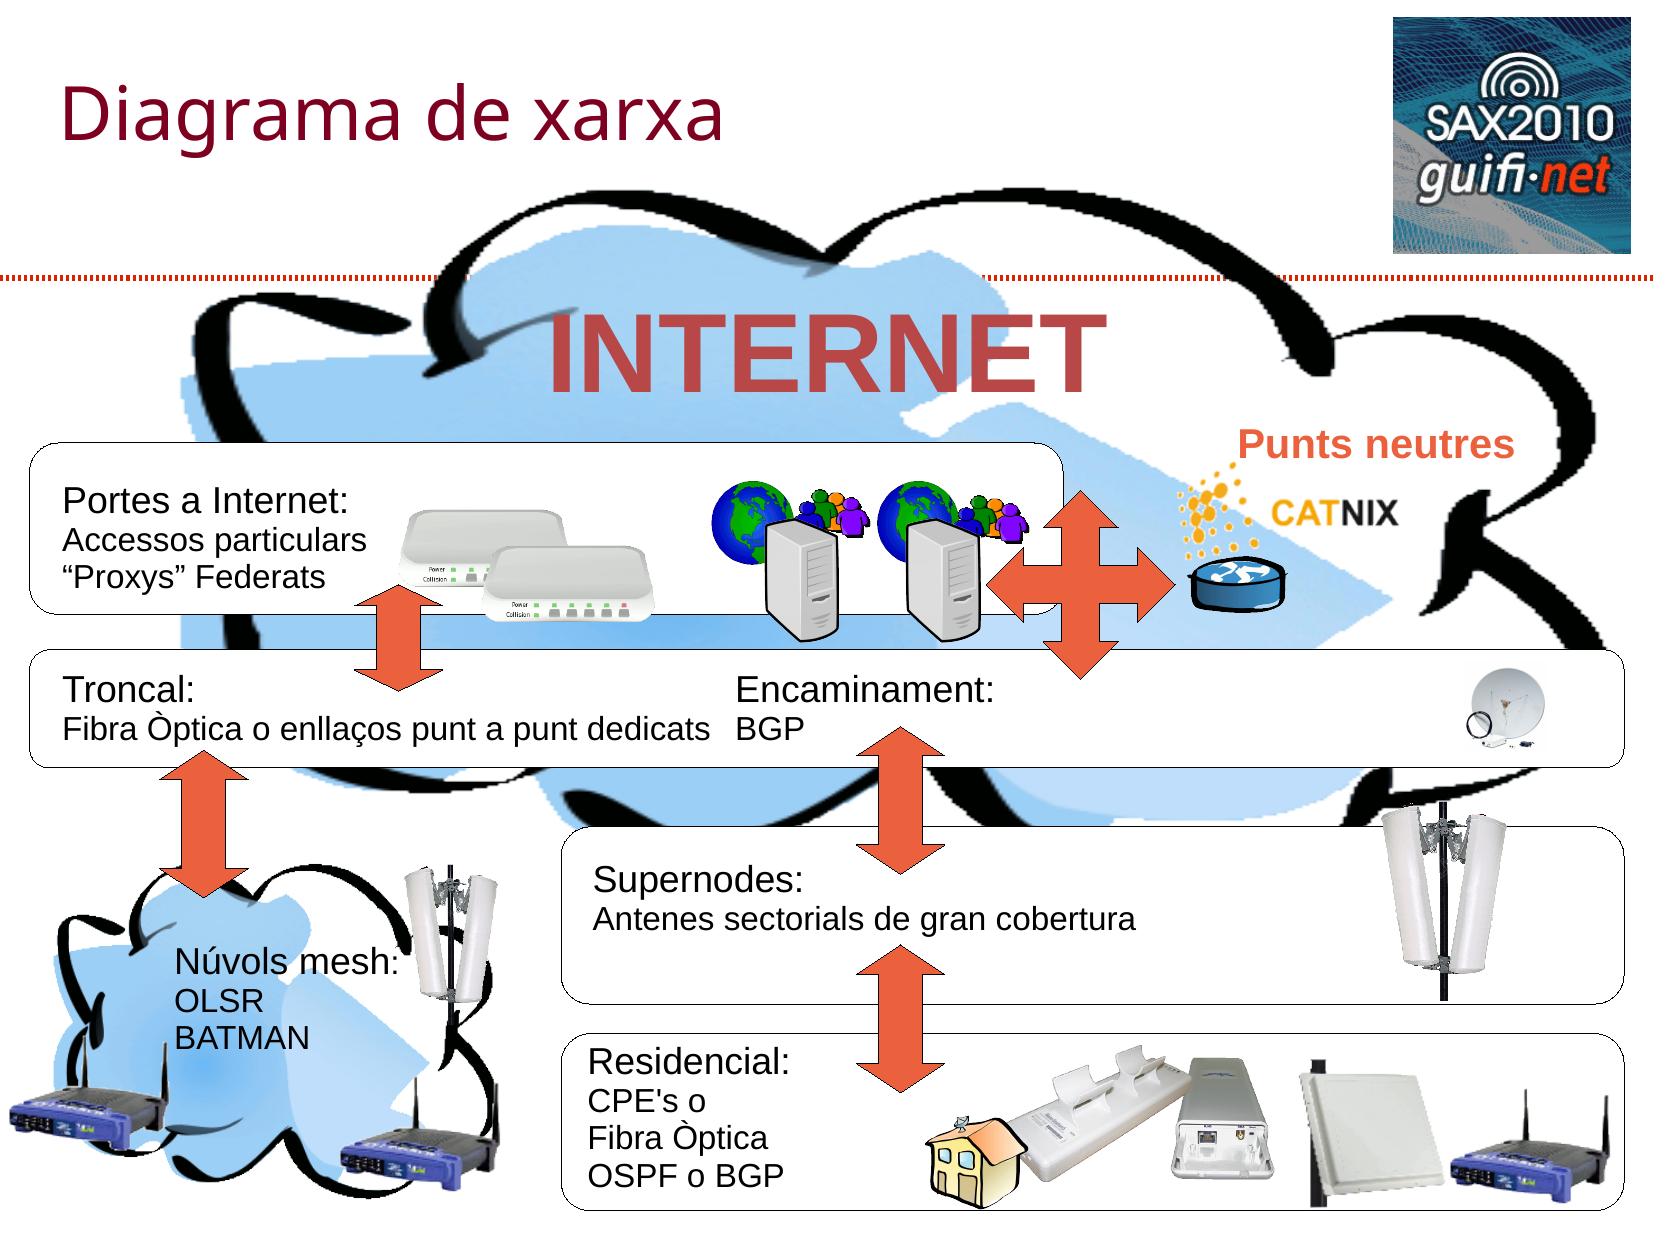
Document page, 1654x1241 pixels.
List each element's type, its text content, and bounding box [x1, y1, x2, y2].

text_box Troncal: Fibra Òptica o enllaços punt a punt dedicats [47, 661, 720, 756]
text_box Encaminament: BGP [720, 661, 1011, 756]
text_box Residencial: CPE's o Fibra Òptica OSPF o BGP [572, 1033, 806, 1202]
text_box Punts neutres [1222, 413, 1531, 475]
title Diagrama de xarxa [59, 15, 1548, 208]
text_box INTERNET [531, 283, 1124, 424]
text_box Portes a Internet: Accessos particulars “Proxys” Federats [47, 472, 383, 604]
picture [0, 0, 1654, 1241]
text_box Supernodes: Antenes sectorials de gran cobertura [577, 851, 1152, 945]
text_box [29, 442, 1625, 1093]
text_box Núvols mesh: OLSR BATMAN [159, 933, 415, 1065]
